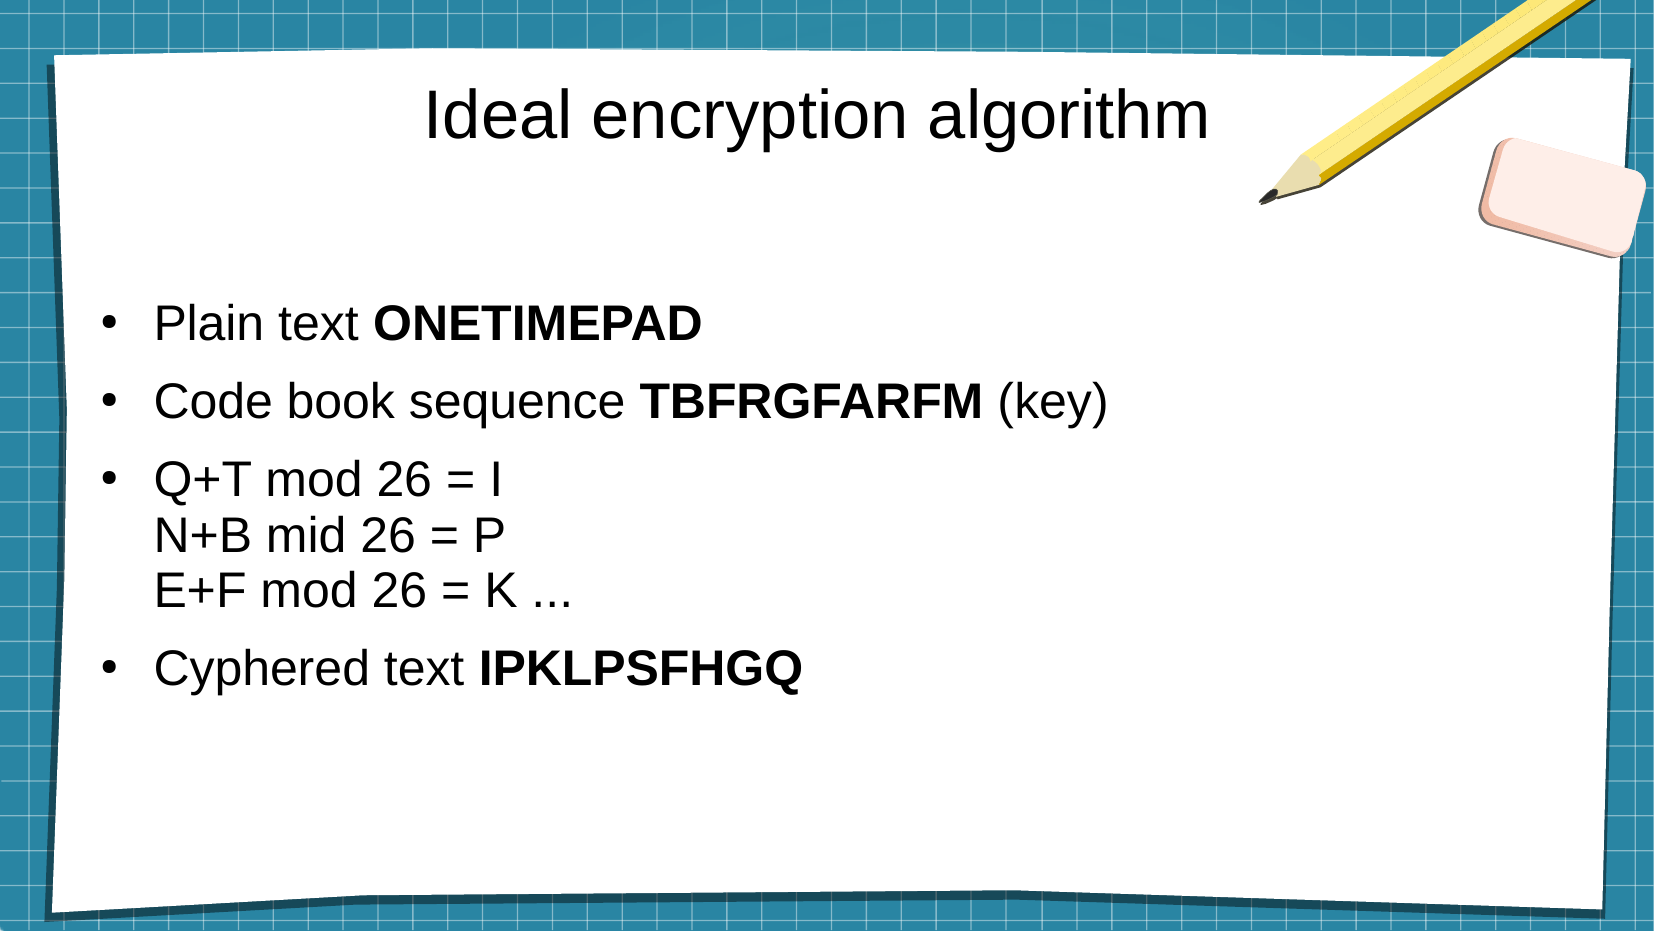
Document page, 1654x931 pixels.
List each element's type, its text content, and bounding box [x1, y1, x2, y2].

list Plain text ONETIMEPAD Code book sequence TBFRGFARFM (key) Q+T mod 26 = I N+B mid 26 = P E+F mod 26 = K ... Cyphered text IPKLPSFHGQ [82, 217, 1571, 758]
title Ideal encryption algorithm [82, 37, 1571, 193]
